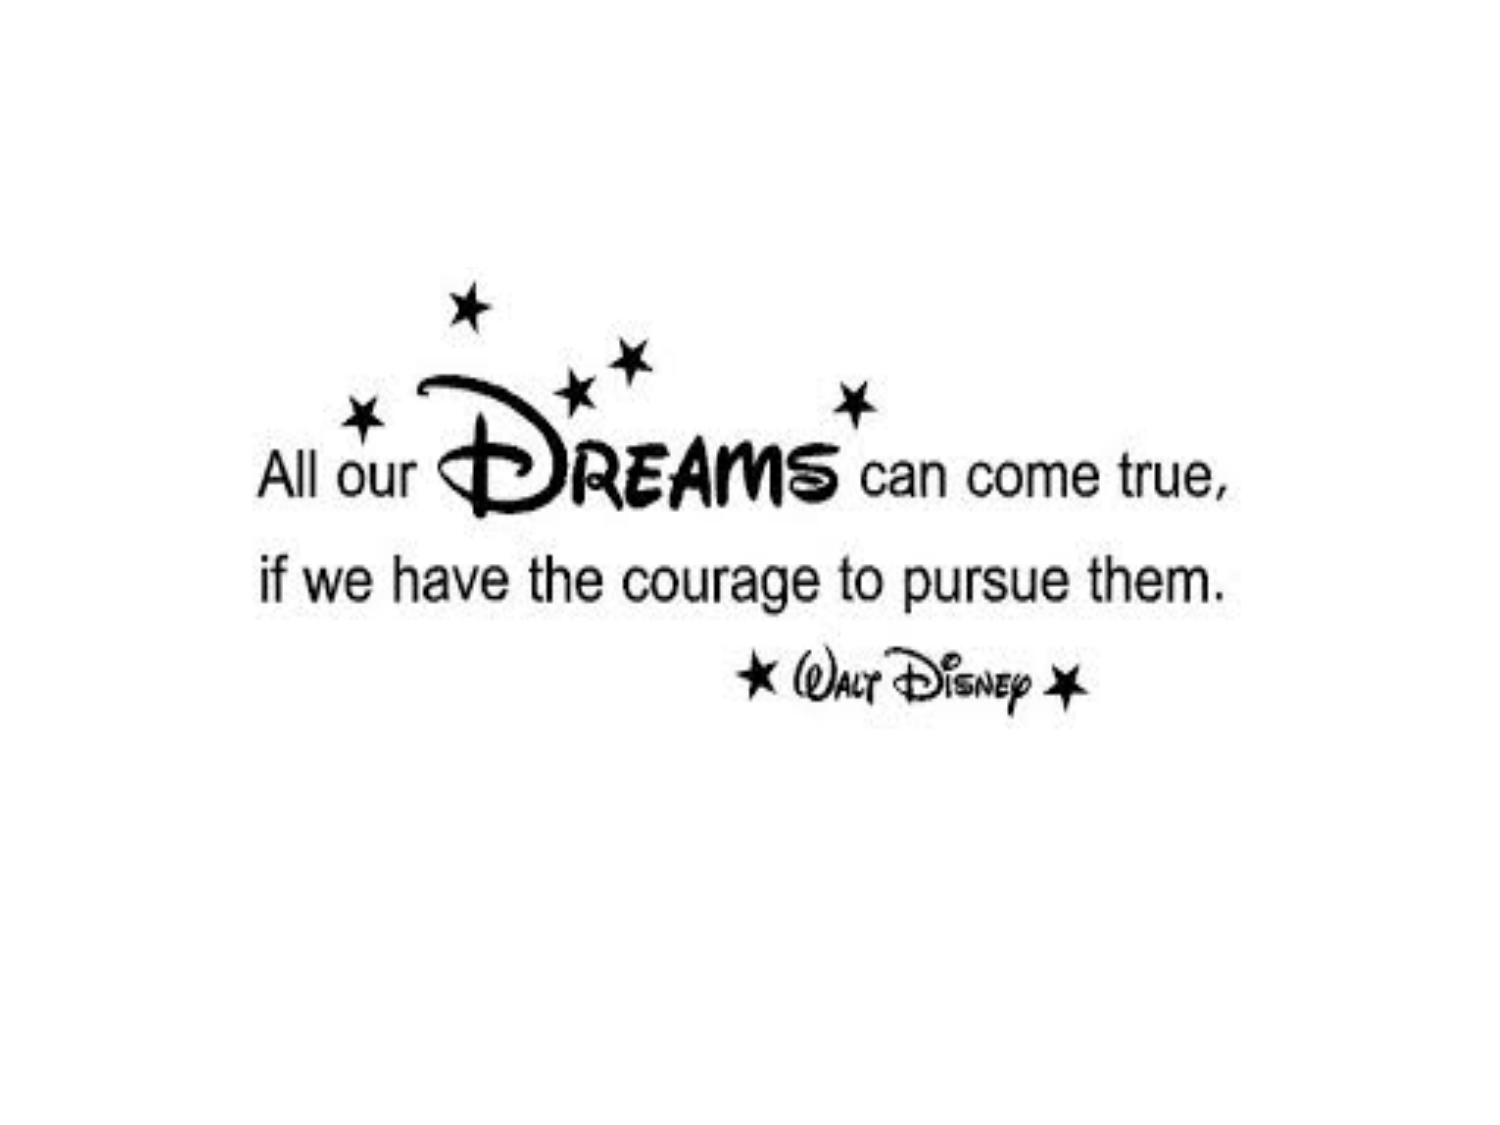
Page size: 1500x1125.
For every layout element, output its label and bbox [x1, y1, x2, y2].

picture [183, 267, 1247, 740]
